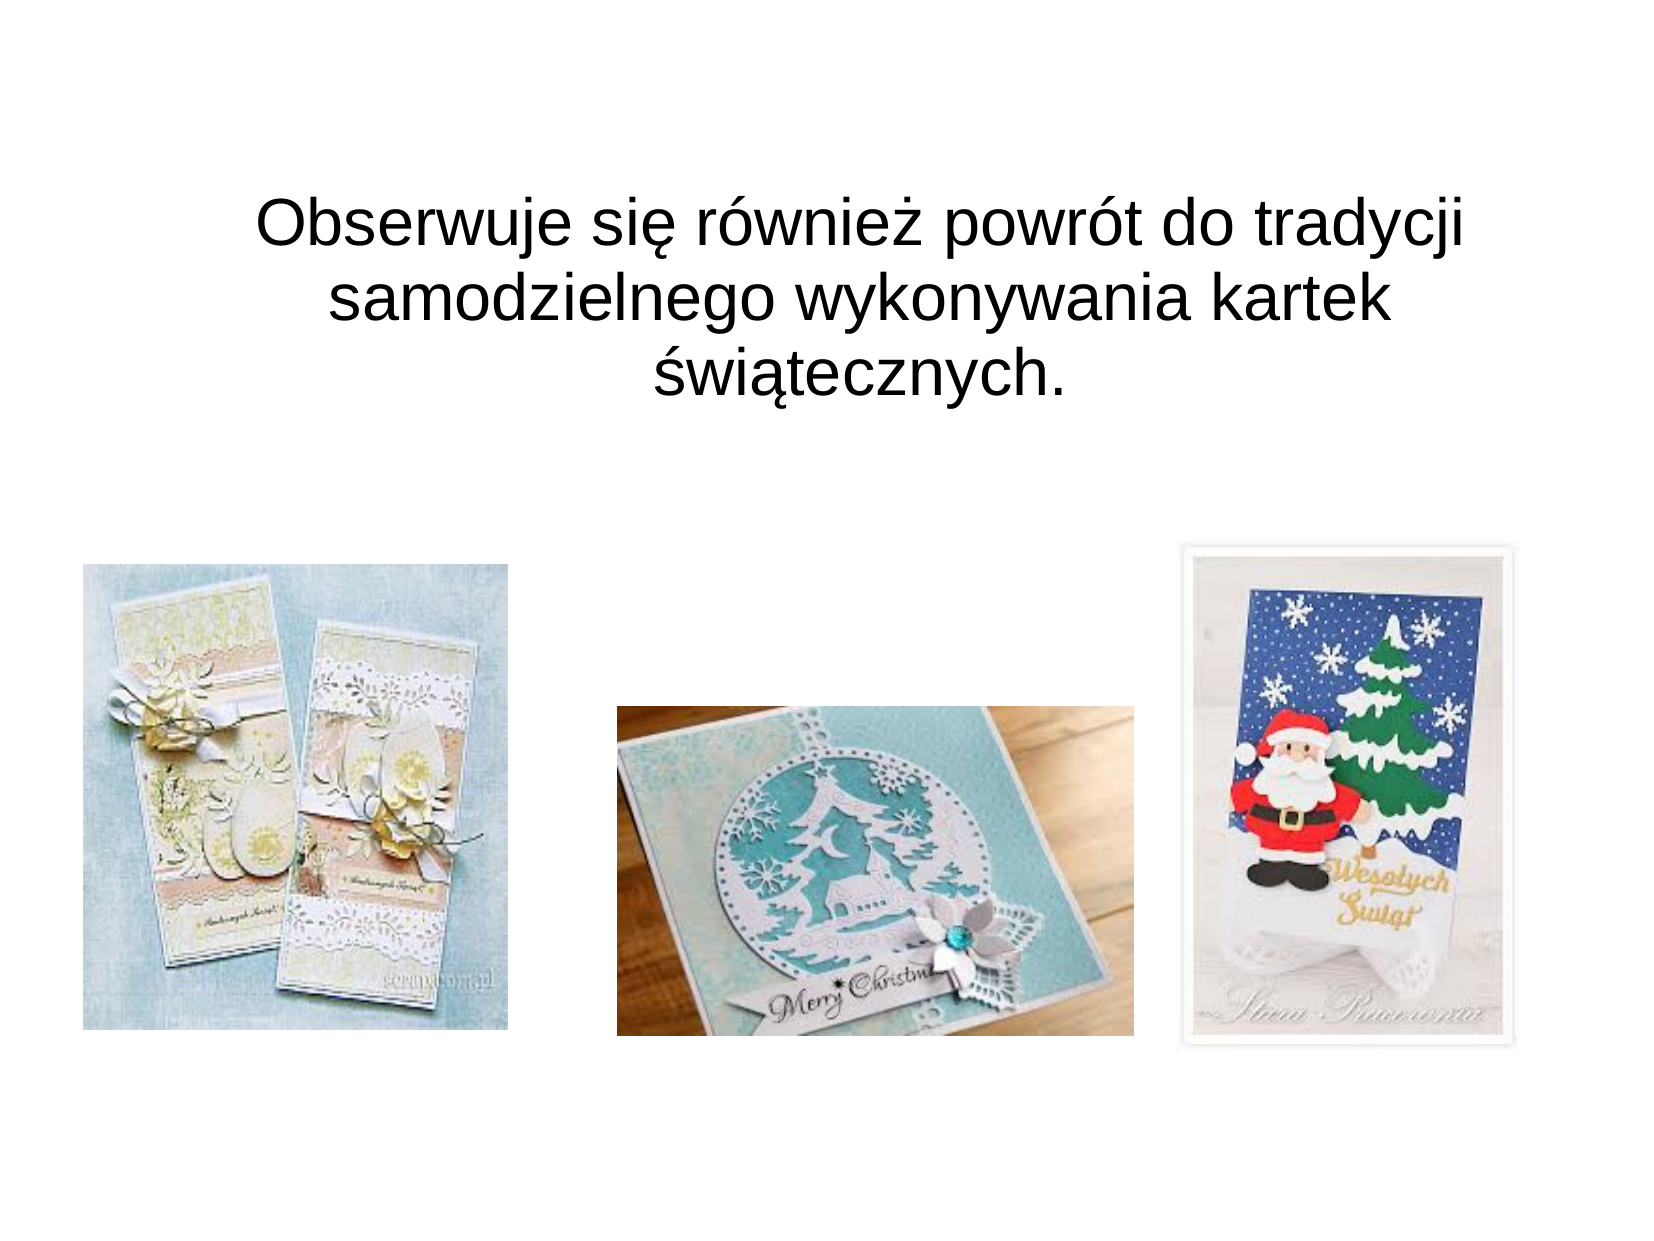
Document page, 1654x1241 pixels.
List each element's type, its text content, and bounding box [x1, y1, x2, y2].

picture [83, 564, 508, 1030]
picture [617, 706, 1134, 1036]
subtitle Obserwuje się również powrót do tradycji samodzielnego wykonywania kartek świątecznych. [116, 0, 1605, 820]
picture [1175, 538, 1522, 1054]
